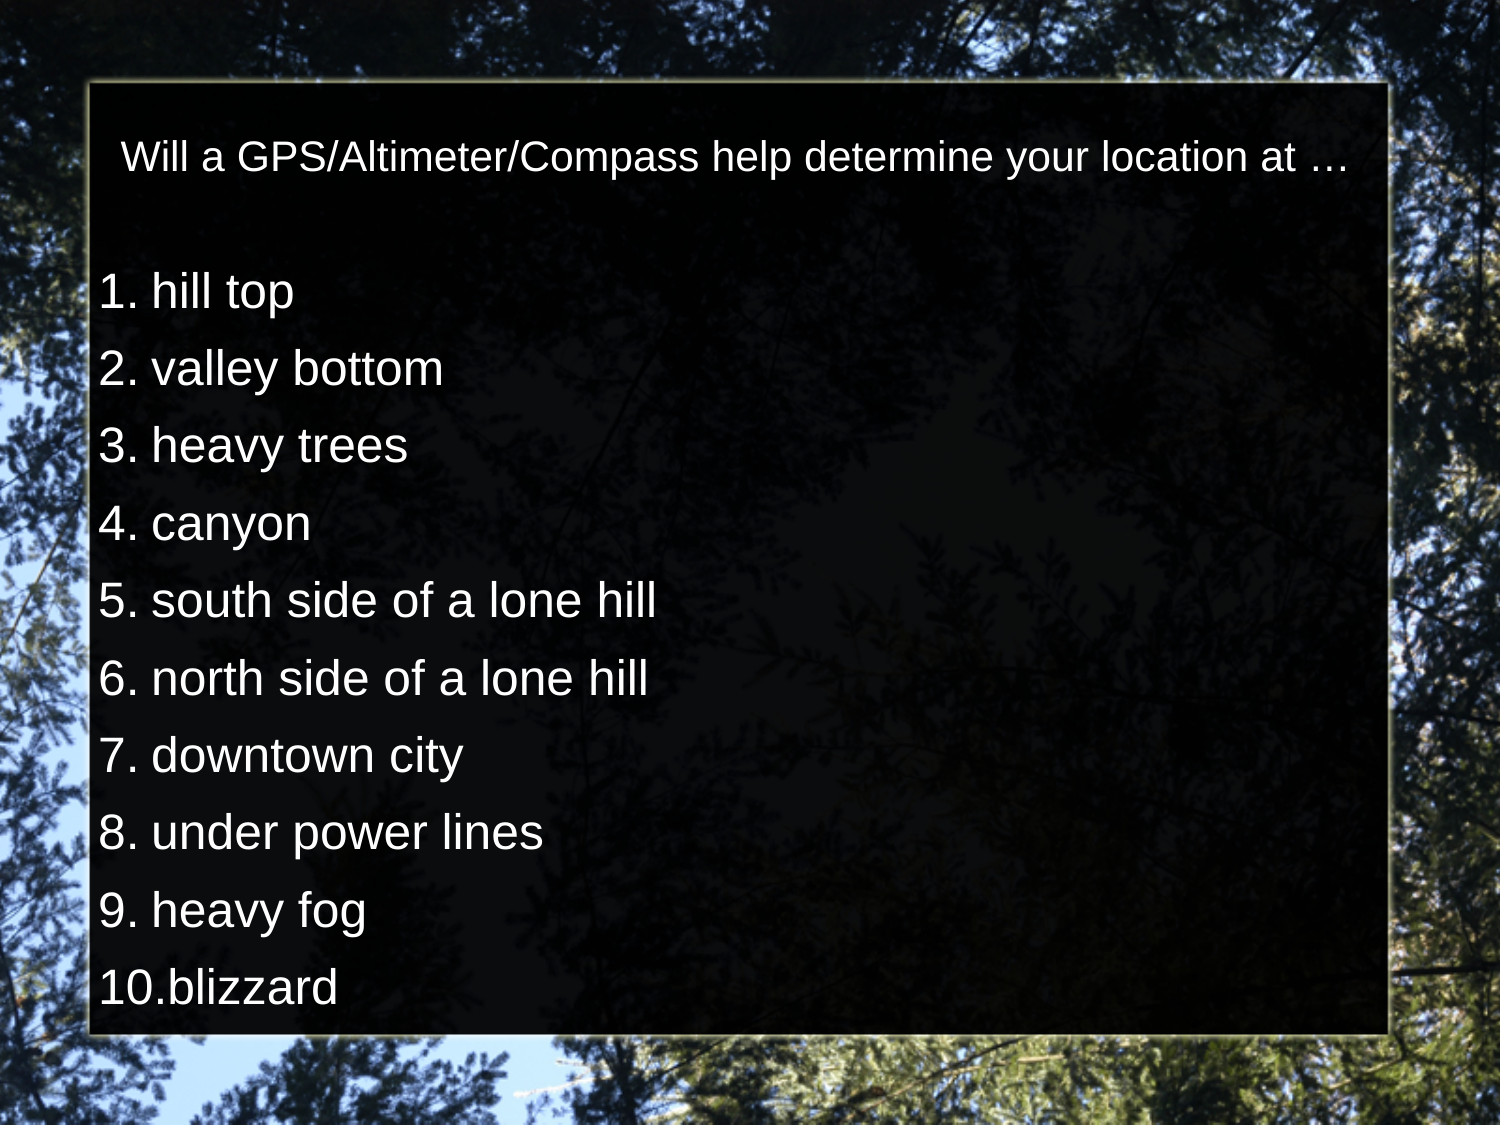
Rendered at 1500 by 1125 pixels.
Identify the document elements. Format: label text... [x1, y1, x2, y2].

title Will a GPS/Altimeter/Compass help determine your location at … [80, 80, 1393, 233]
picture [0, 0, 1500, 1125]
list hill top valley bottom heavy trees canyon south side of a lone hill north side of a lone hill downtown city under power lines heavy fog blizzard [80, 263, 1393, 1016]
